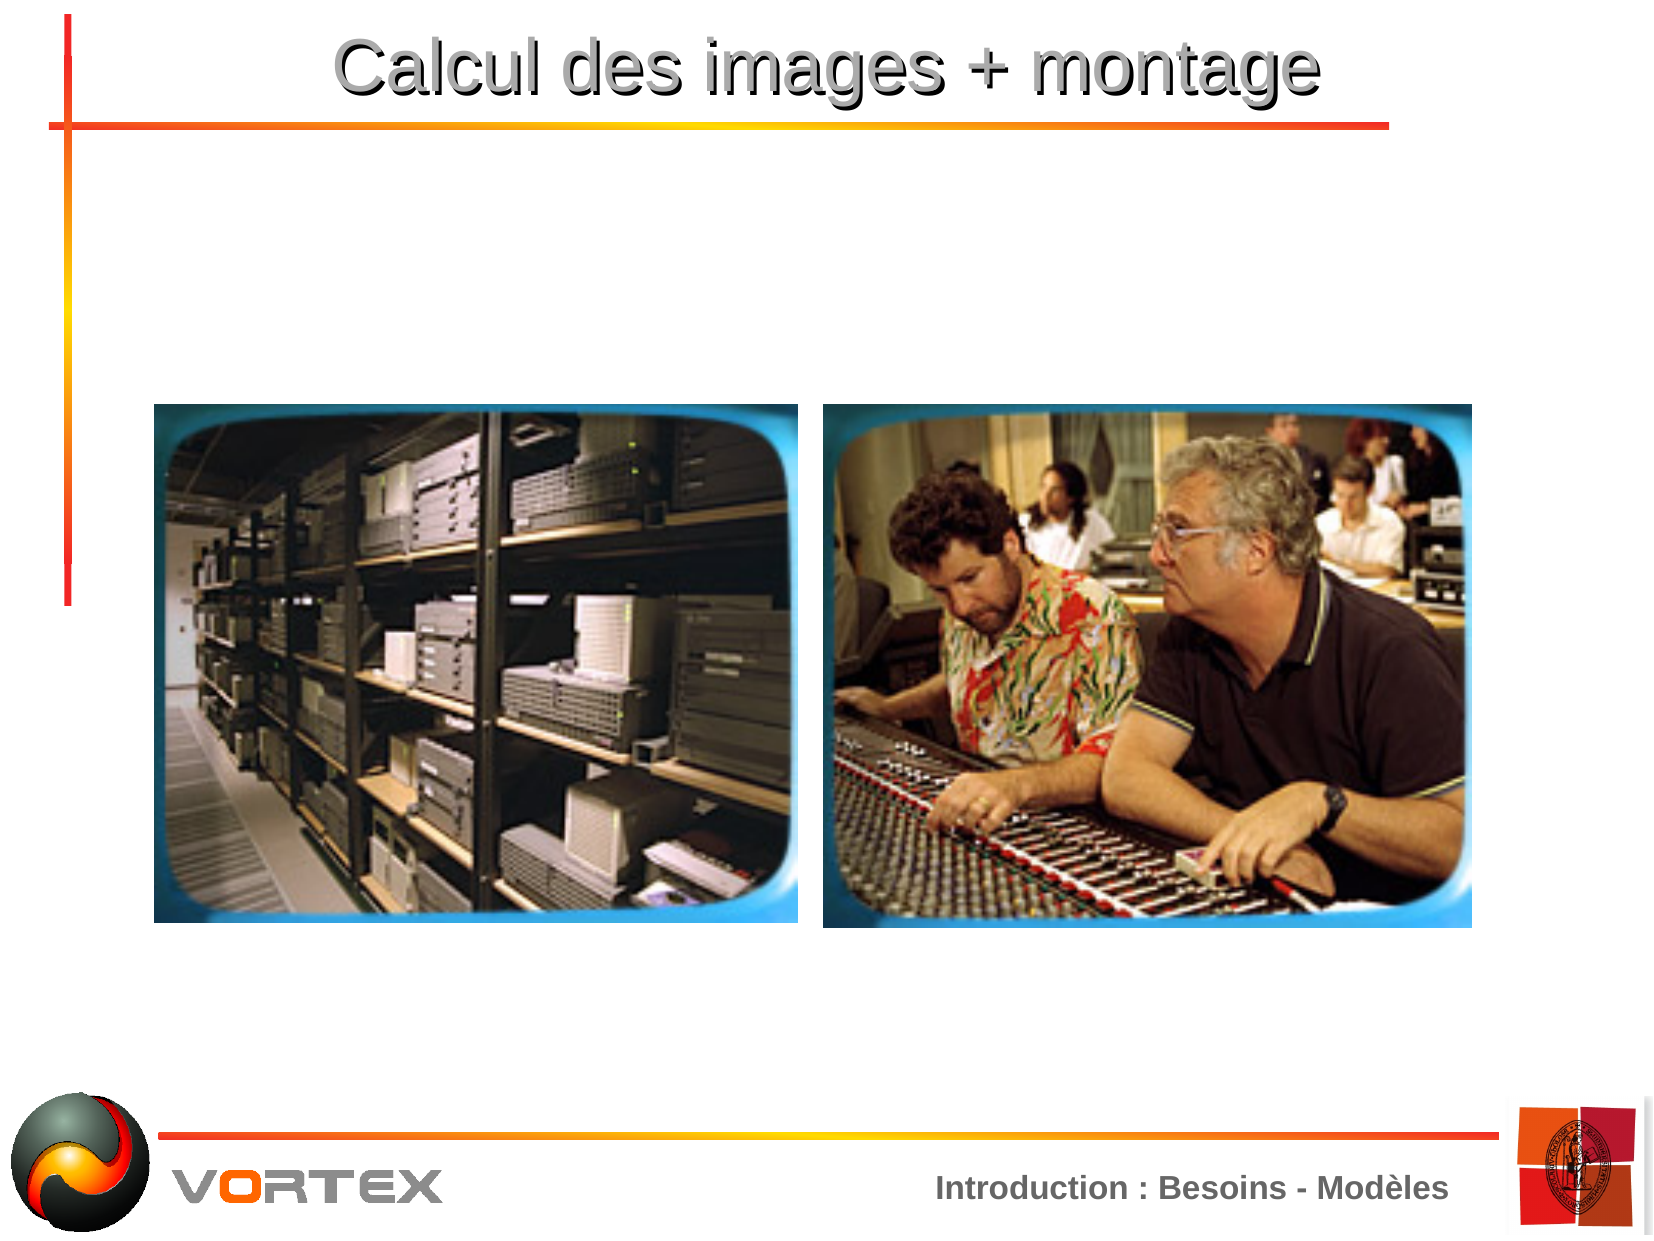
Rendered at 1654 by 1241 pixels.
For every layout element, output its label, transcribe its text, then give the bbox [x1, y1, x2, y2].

title Calcul des images + montage [0, 9, 1654, 123]
picture [823, 404, 1472, 928]
picture [1505, 1096, 1653, 1235]
picture [154, 404, 798, 923]
picture [11, 1092, 443, 1232]
